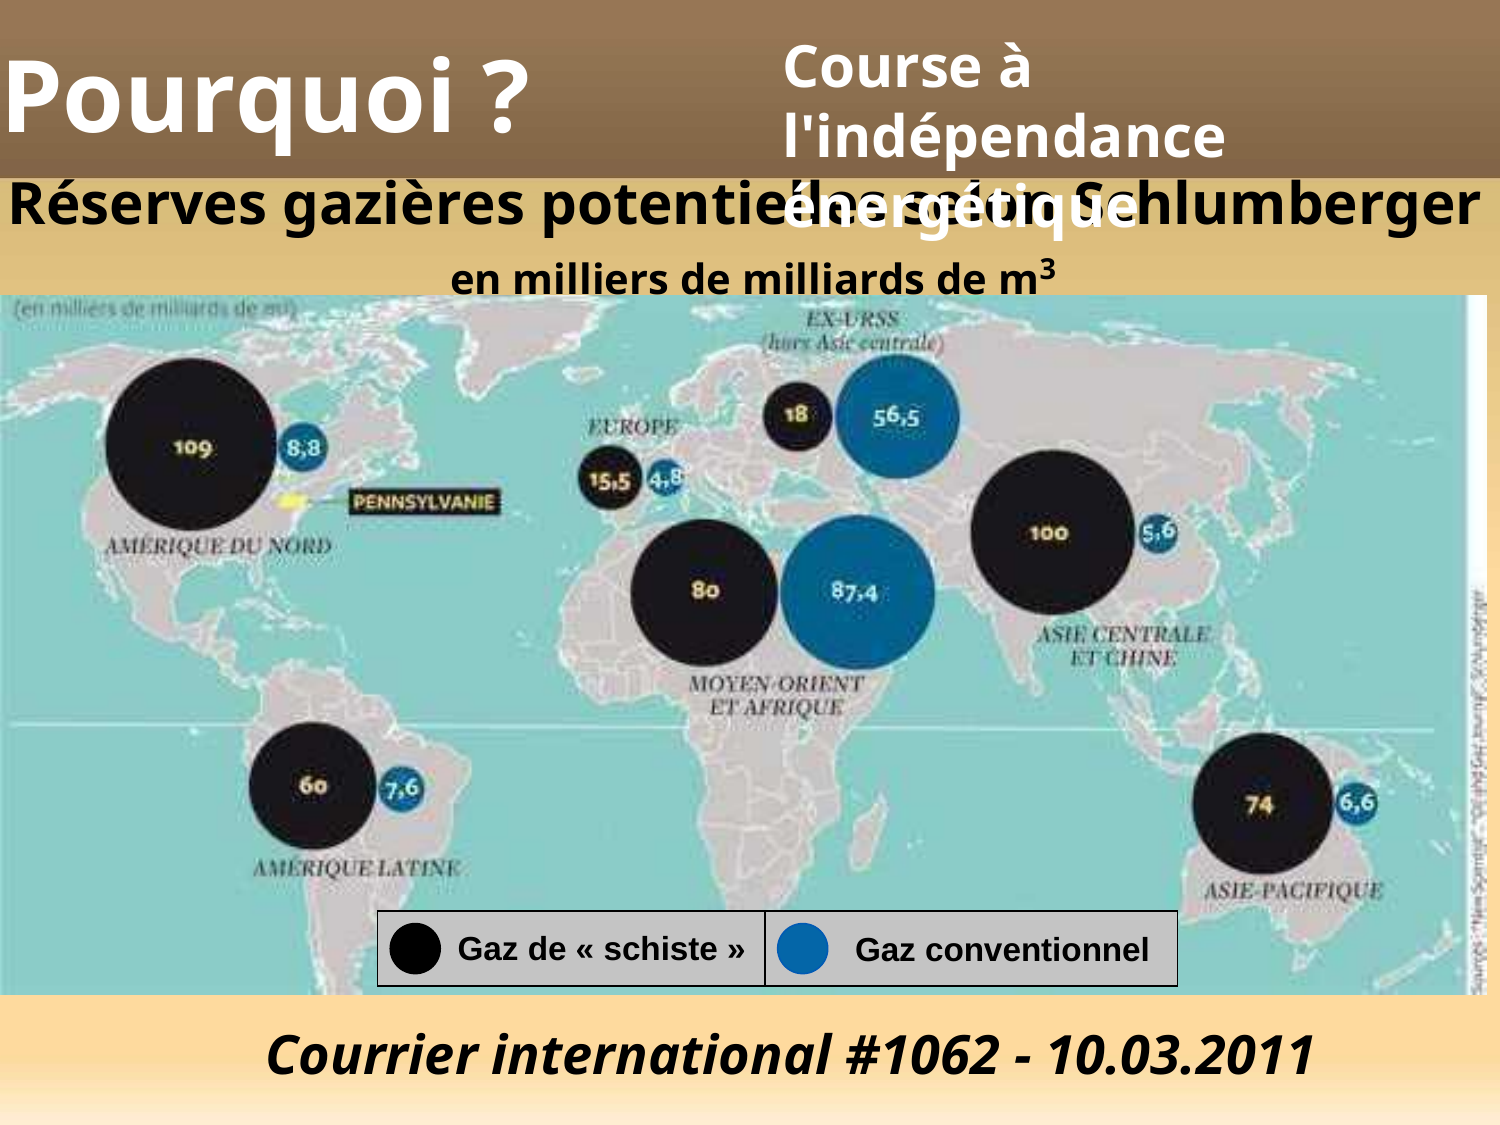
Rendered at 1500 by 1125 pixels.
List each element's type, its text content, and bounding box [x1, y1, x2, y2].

text_box Réserves gazières potentielles selon Schlumberger en milliers de milliards de m3 [0, 160, 1500, 312]
text_box Gaz de « schiste » [442, 919, 768, 975]
title Pourquoi ? [0, 0, 1500, 160]
text_box Course à l'indépendance énergétique [767, 22, 1477, 184]
picture [0, 312, 1500, 1125]
text_box Courrier international #1062 - 10.03.2011 [265, 1016, 1362, 1093]
text_box Gaz conventionnel [840, 920, 1178, 977]
text_box [377, 911, 1178, 987]
